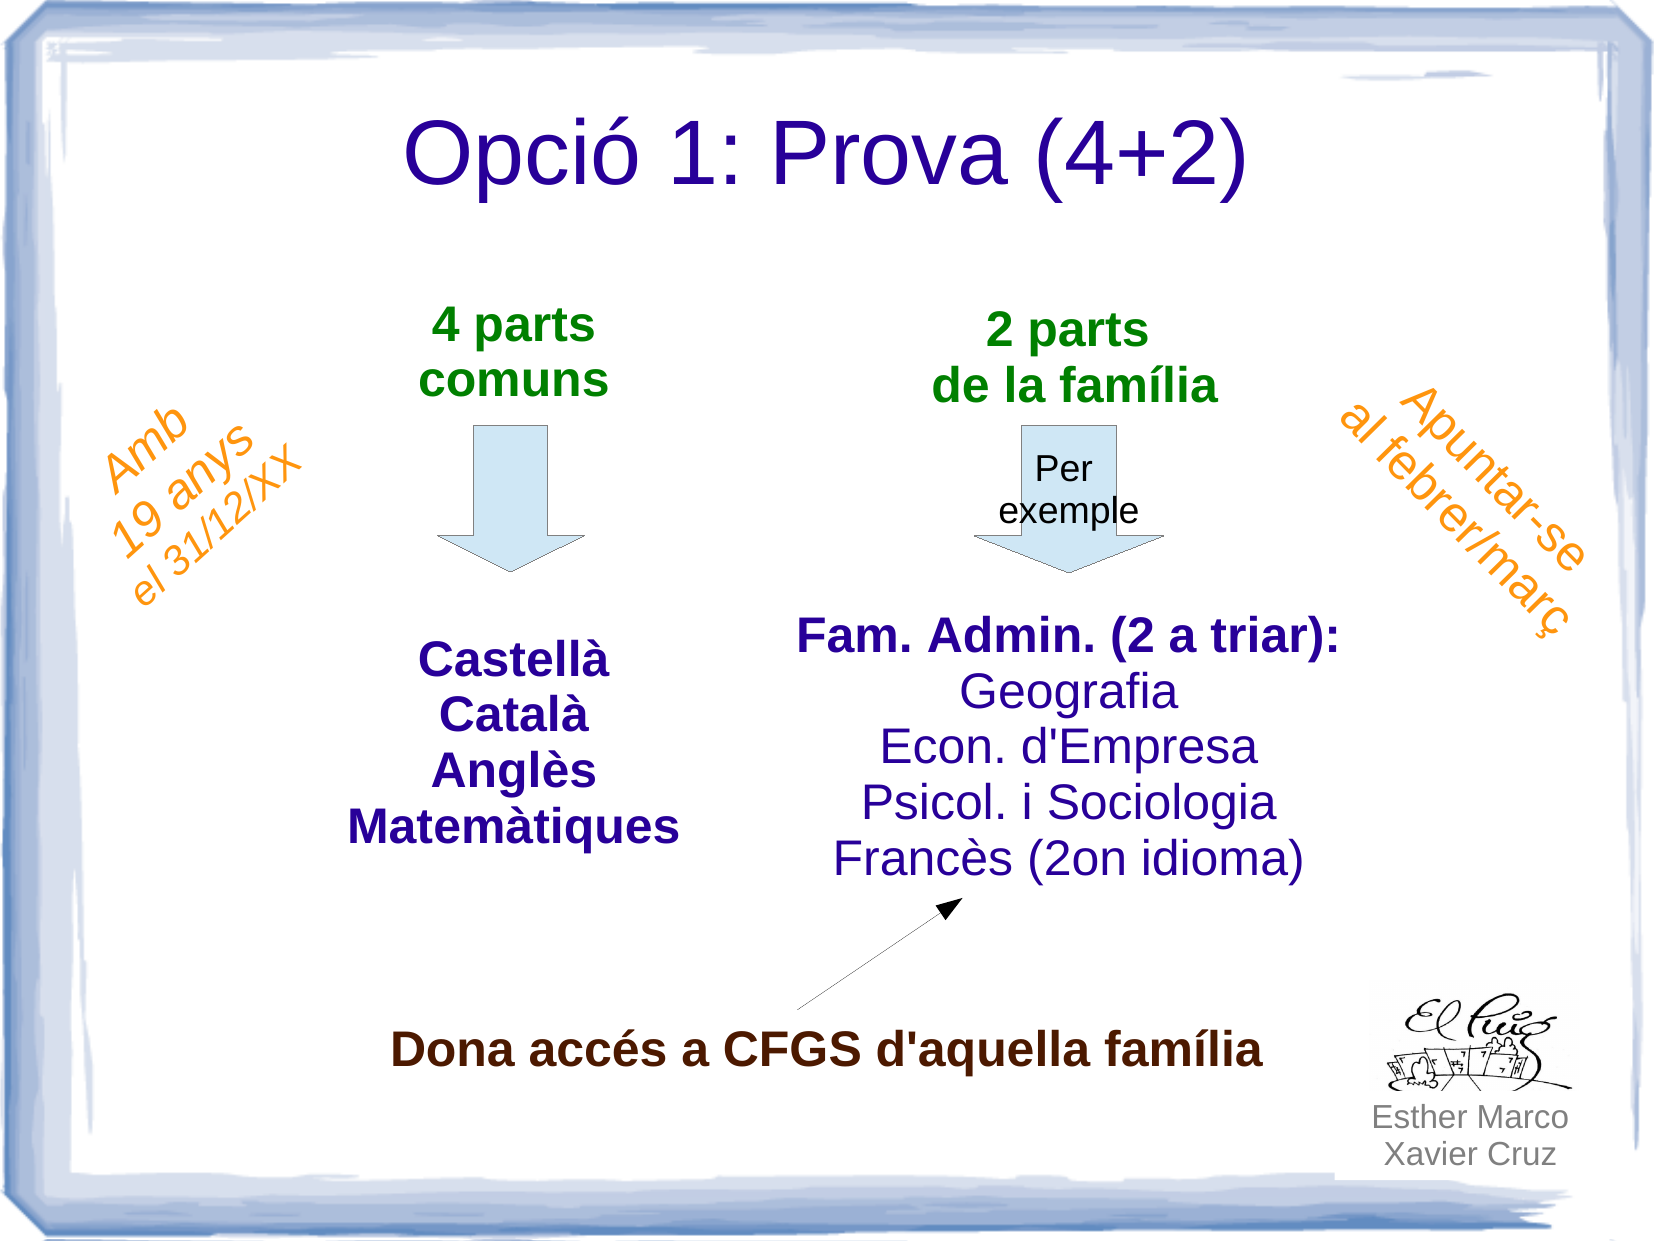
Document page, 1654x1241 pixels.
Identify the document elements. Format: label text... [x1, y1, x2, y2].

text_box Per exemple [974, 426, 1164, 573]
text_box 4 parts comuns [389, 295, 638, 408]
text_box Fam. Admin. (2 a triar): Geografia Econ. d'Empresa Psicol. i Sociologia Francès (2on idioma) [779, 607, 1359, 887]
title Opció 1: Prova (4+2) [82, 49, 1571, 257]
text_box 2 parts de la família [915, 301, 1235, 426]
text_box [437, 425, 585, 572]
picture [0, 0, 1654, 1241]
text_box Apuntar-se al febrer/març [1272, 289, 1654, 705]
text_box Amb 19 anys el 31/12/XX [0, 265, 409, 705]
text_box Dona accés a CFGS d'aquella família [389, 1021, 1264, 1103]
text_box Castellà Català Anglès Matemàtiques [342, 630, 686, 854]
